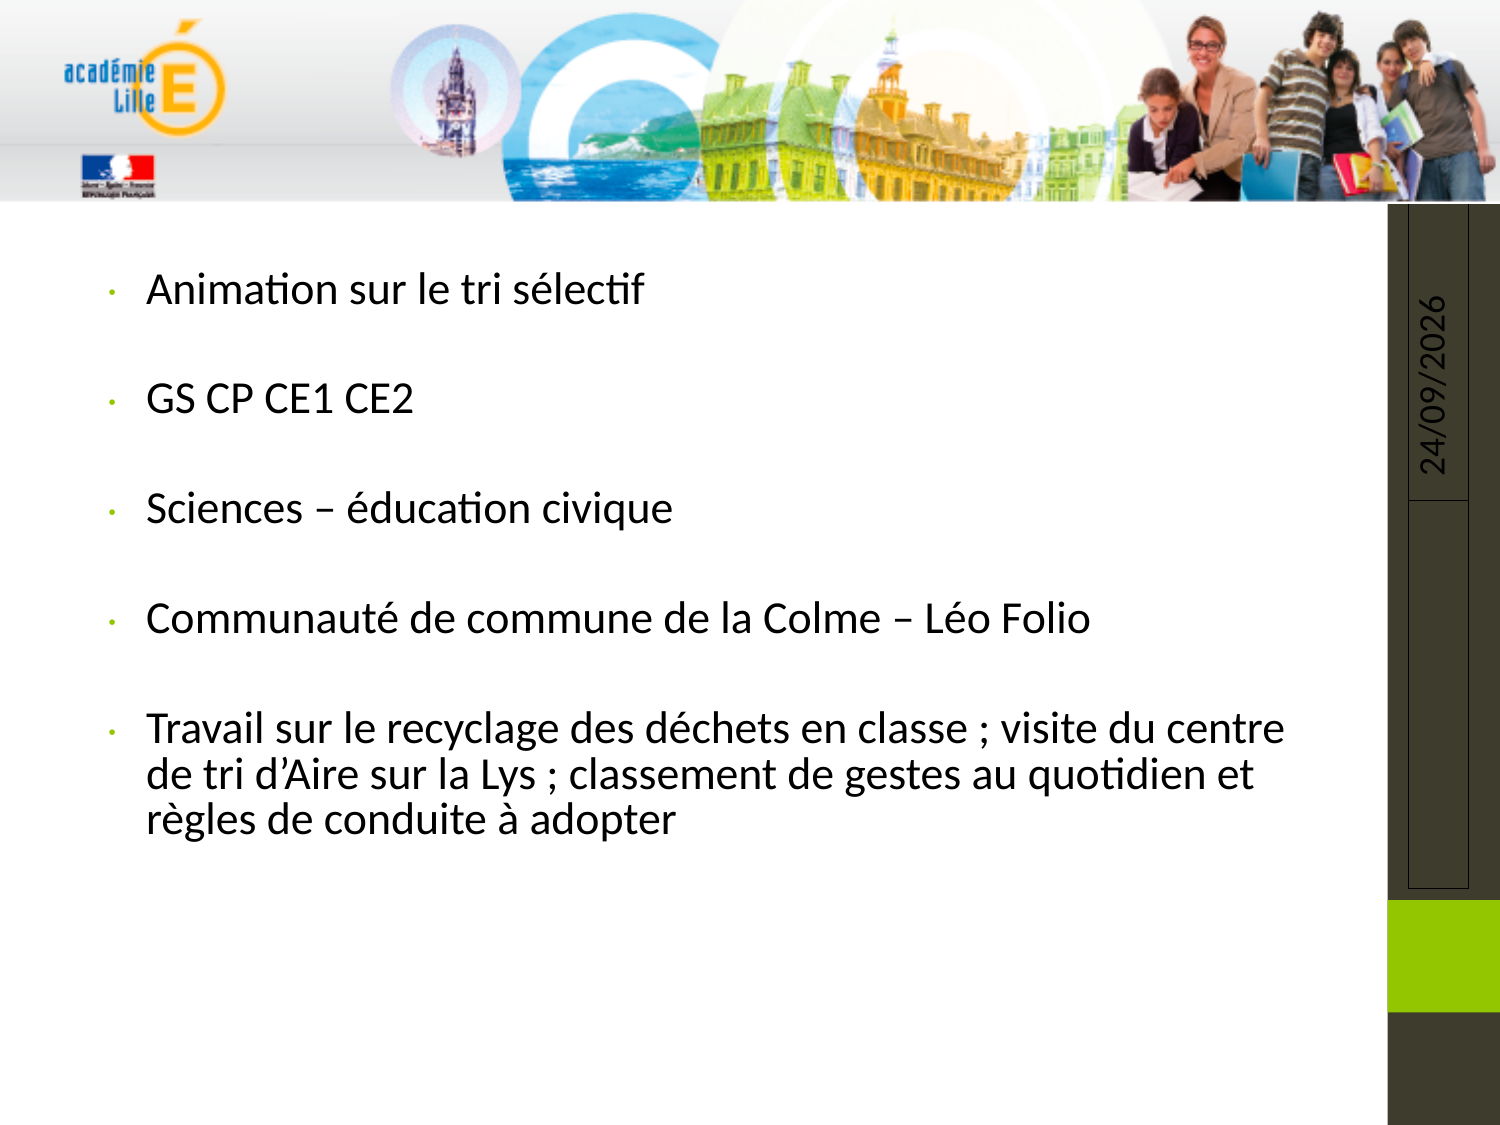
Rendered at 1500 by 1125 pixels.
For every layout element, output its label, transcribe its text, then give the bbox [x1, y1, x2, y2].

picture [0, 0, 1500, 204]
list Animation sur le tri sélectif GS CP CE1 CE2 Sciences – éducation civique Communauté de commune de la Colme – Léo Folio Travail sur le recyclage des déchets en classe ; visite du centre de tri d’Aire sur la Lys ; classement de gestes au quotidien et règles de conduite à adopter [75, 262, 1325, 1050]
